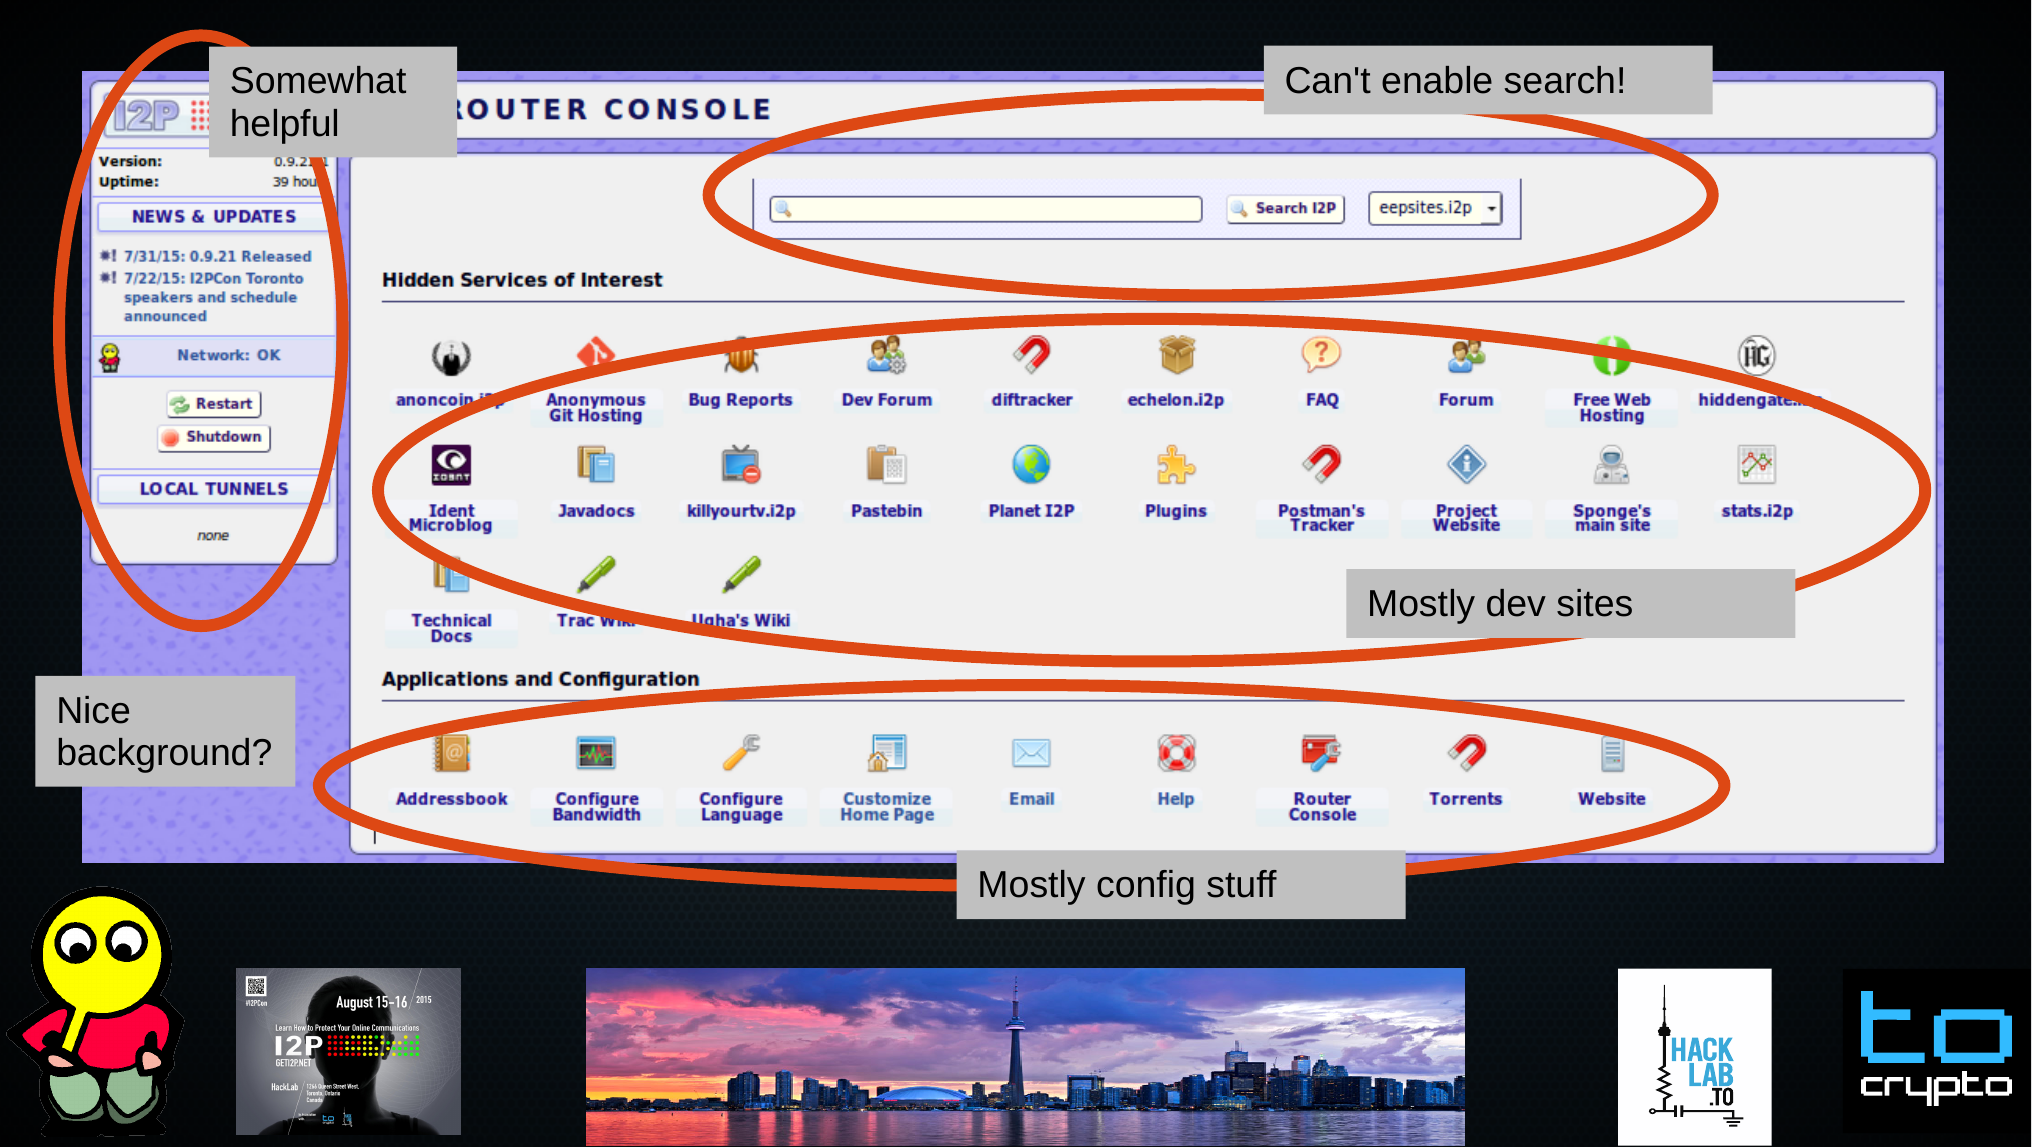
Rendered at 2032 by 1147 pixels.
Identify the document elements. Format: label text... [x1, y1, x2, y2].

picture [0, 0, 2032, 1147]
text_box Nice background? [35, 675, 296, 787]
text_box Somewhat helpful [209, 46, 458, 158]
text_box Can't enable search! [1263, 45, 1713, 115]
text_box Mostly dev sites [1346, 569, 1796, 638]
text_box Mostly config stuff [956, 850, 1406, 920]
